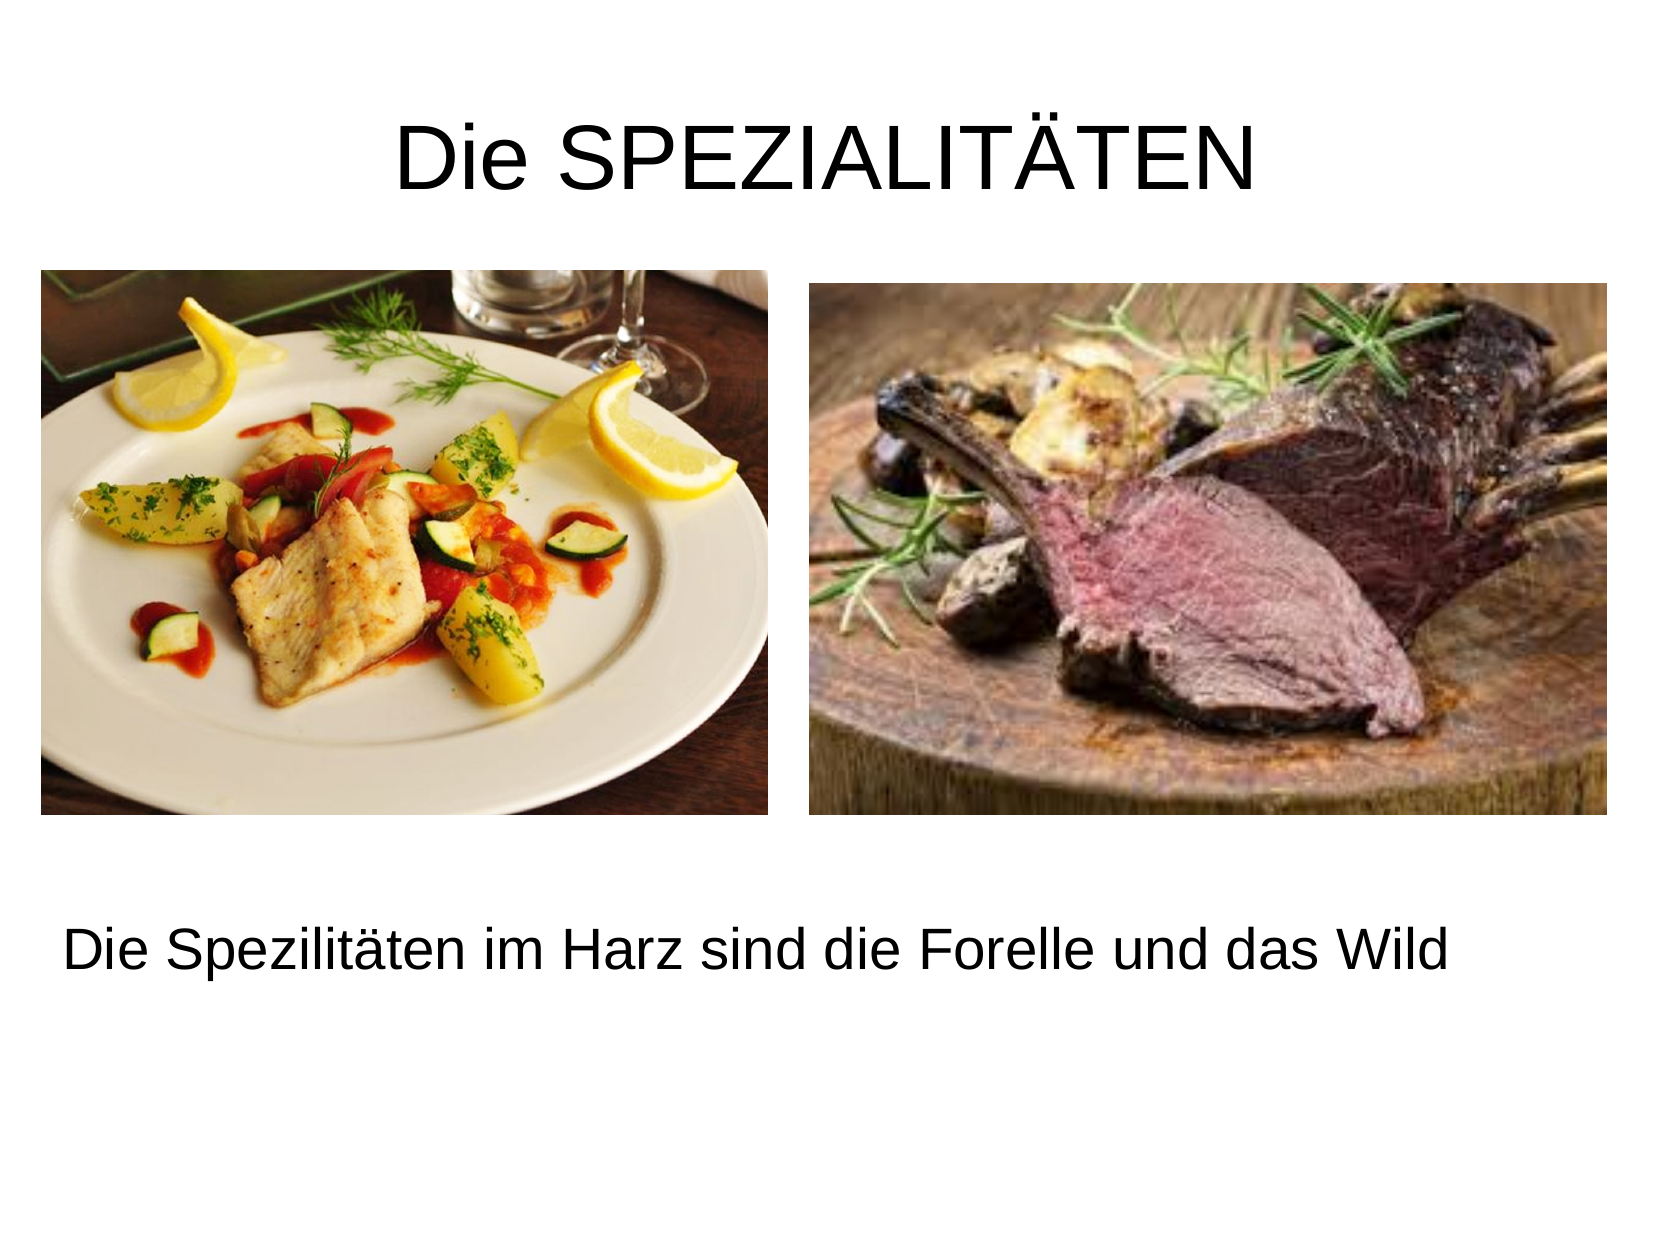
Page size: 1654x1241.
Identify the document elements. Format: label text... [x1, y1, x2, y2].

text_box Die Spezilitäten im Harz sind die Forelle und das Wild [47, 909, 1479, 993]
picture [41, 270, 768, 815]
title Die SPEZIALITÄTEN [82, 49, 1571, 257]
picture [809, 283, 1607, 815]
